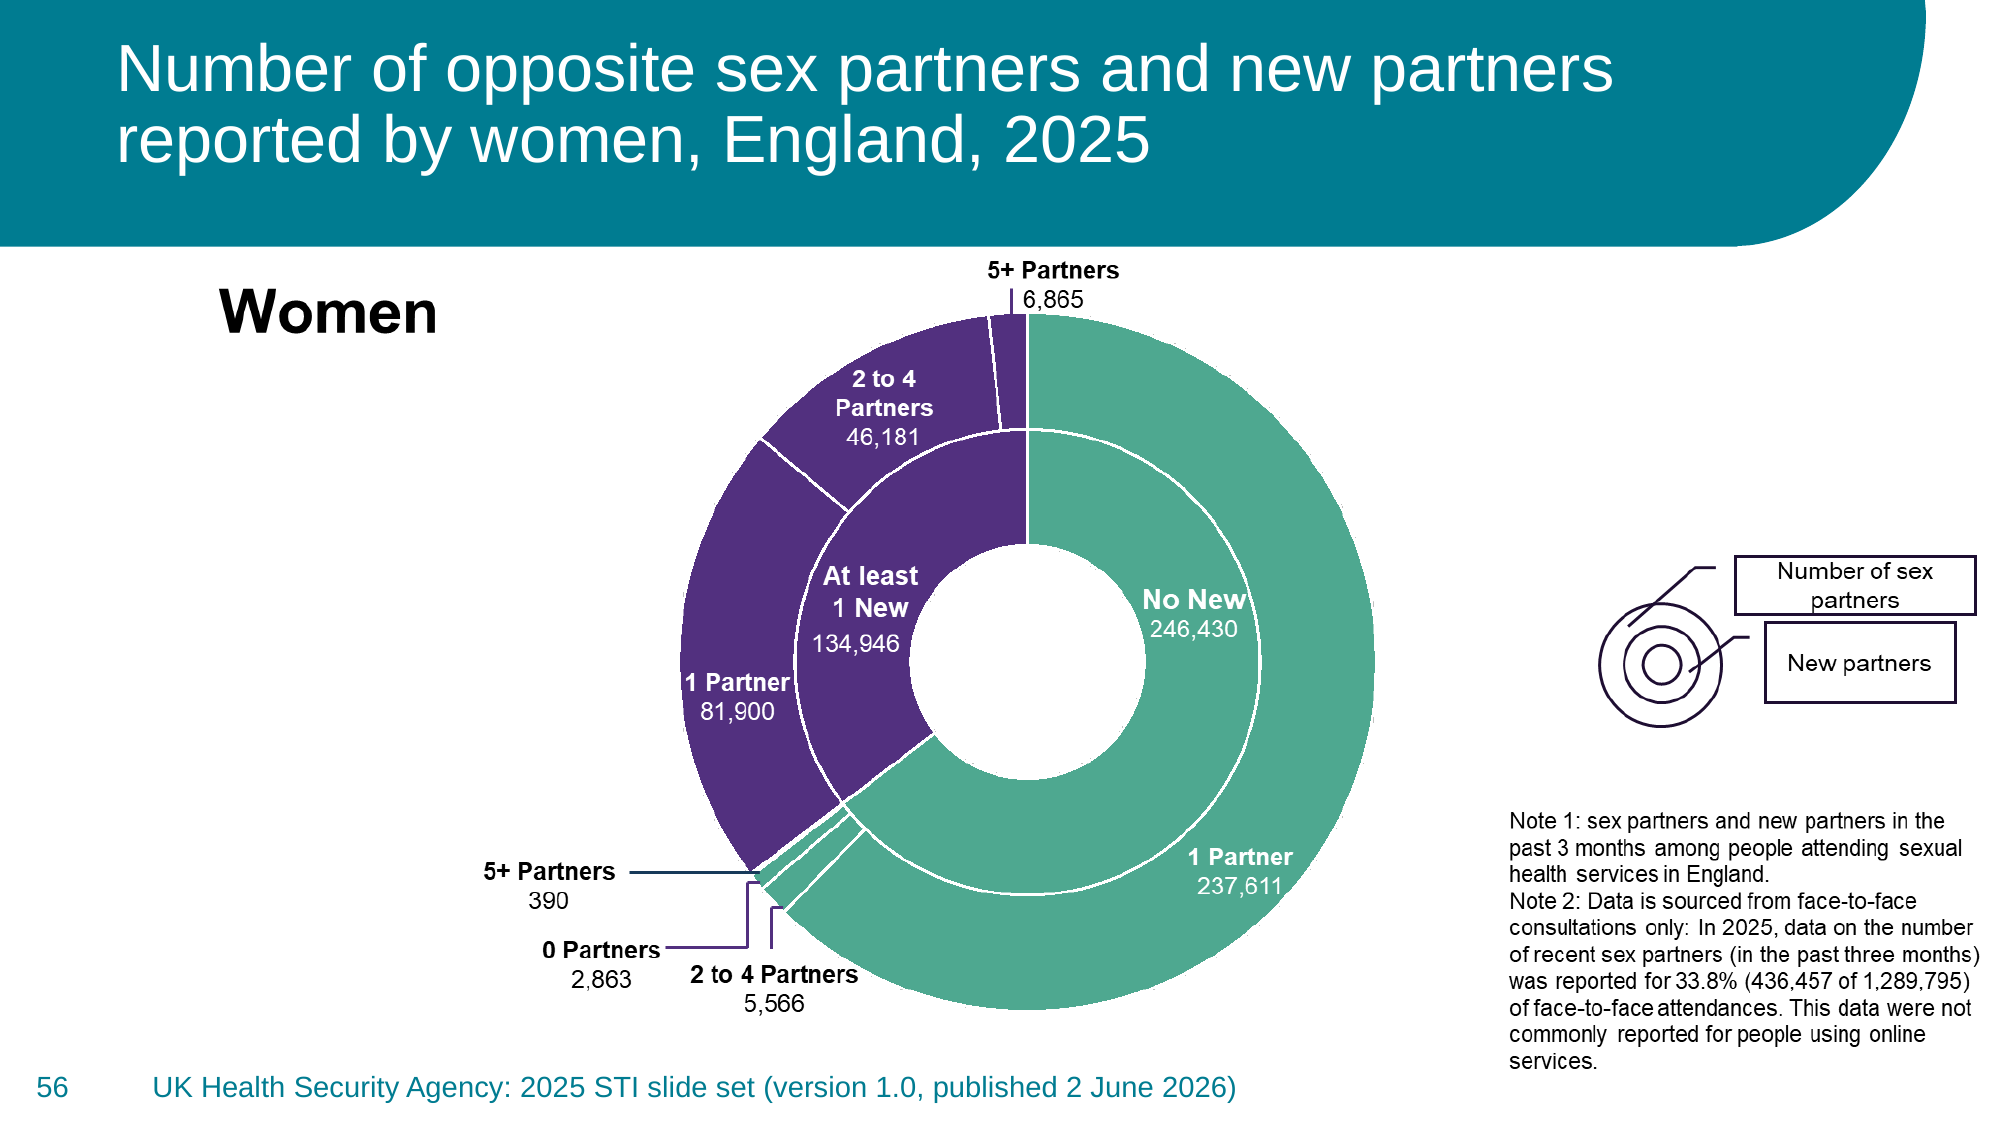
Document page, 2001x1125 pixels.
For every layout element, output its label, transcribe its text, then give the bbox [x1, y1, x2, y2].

title Number of opposite sex partners and new partners reported by women, England, 2025 [101, 26, 1747, 186]
picture [181, 246, 2000, 1087]
text_box UK Health Security Agency: 2025 STI slide set (version 1.0, published 2 June 2026) [137, 1056, 1780, 1116]
text_box [21, 1056, 120, 1117]
